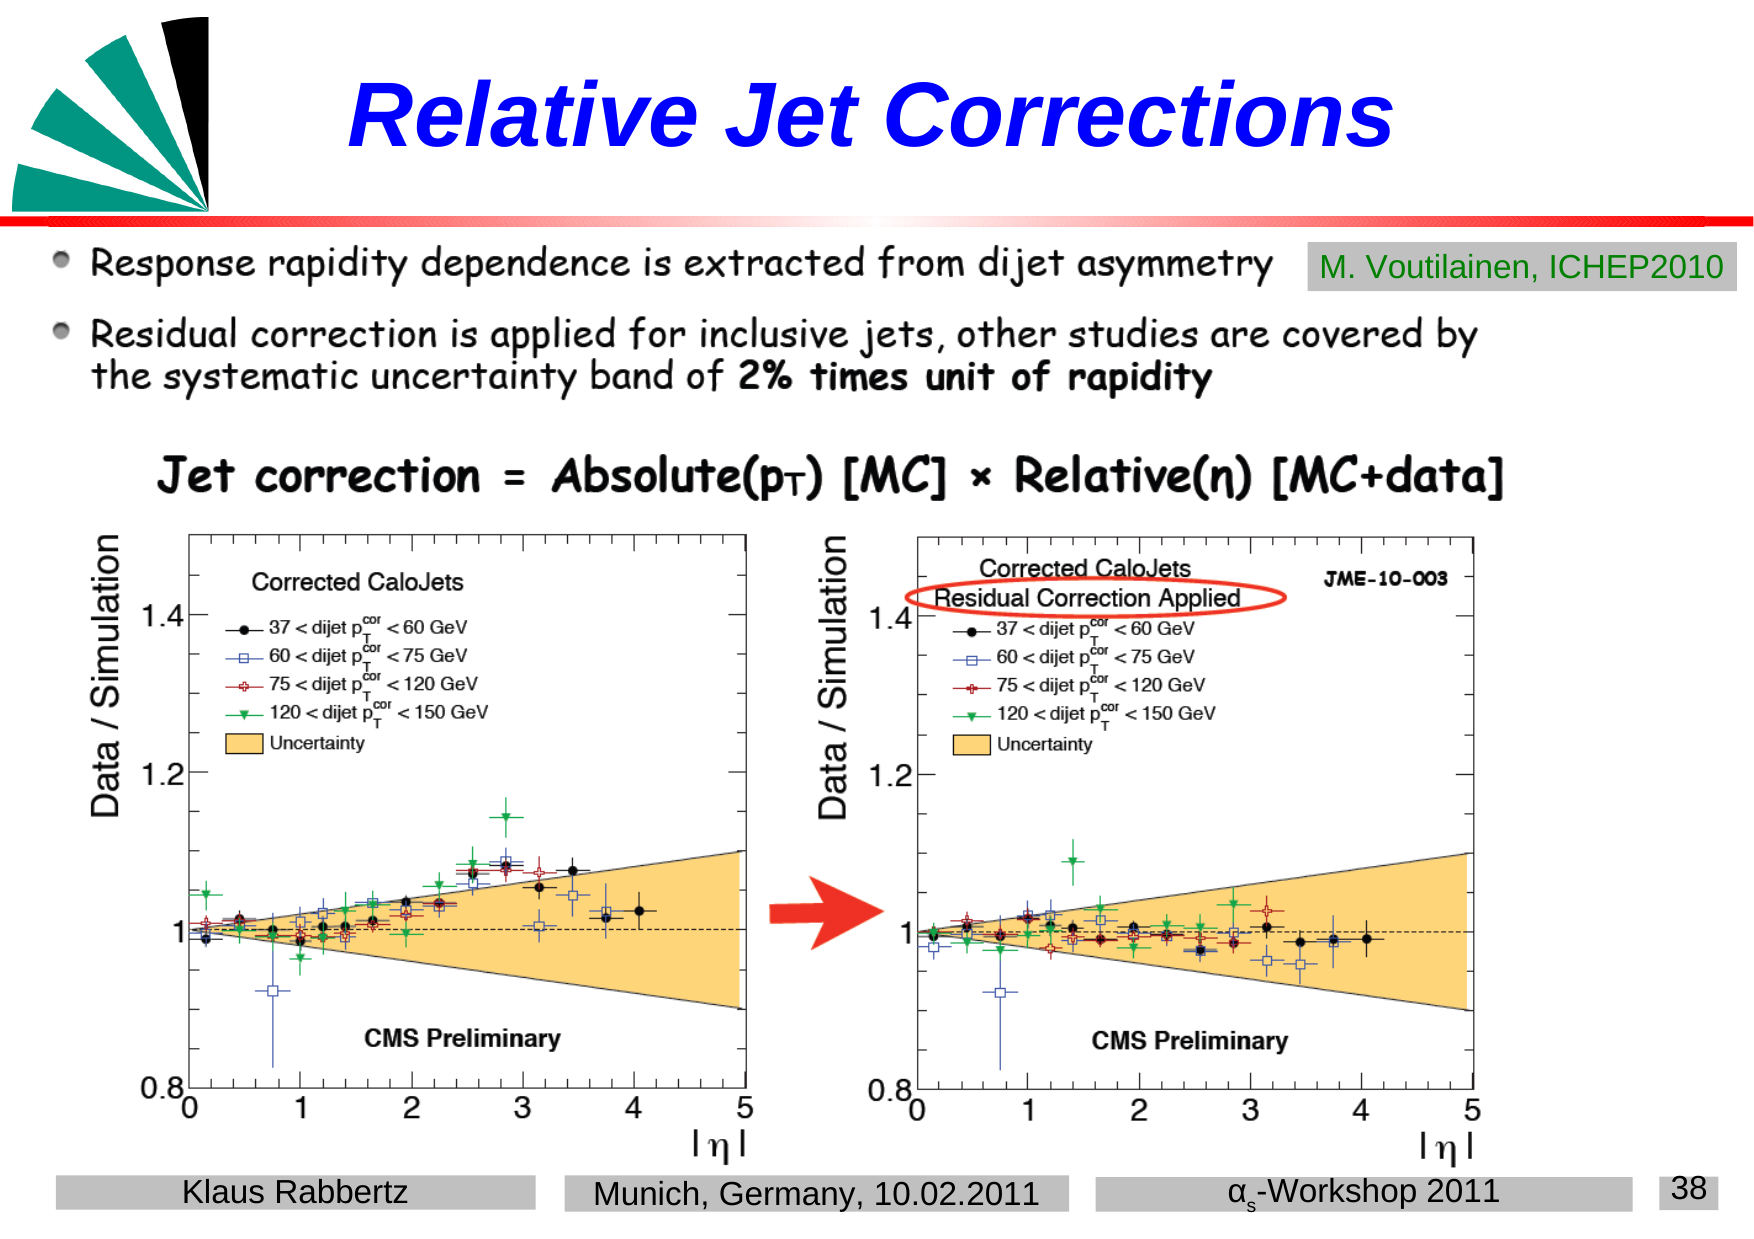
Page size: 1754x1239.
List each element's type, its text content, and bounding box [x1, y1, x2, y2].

picture [12, 17, 209, 214]
text_box M. Voutilainen, ICHEP2010 [1307, 242, 1737, 292]
title Relative Jet Corrections [220, 22, 1525, 207]
picture [43, 239, 1509, 1170]
